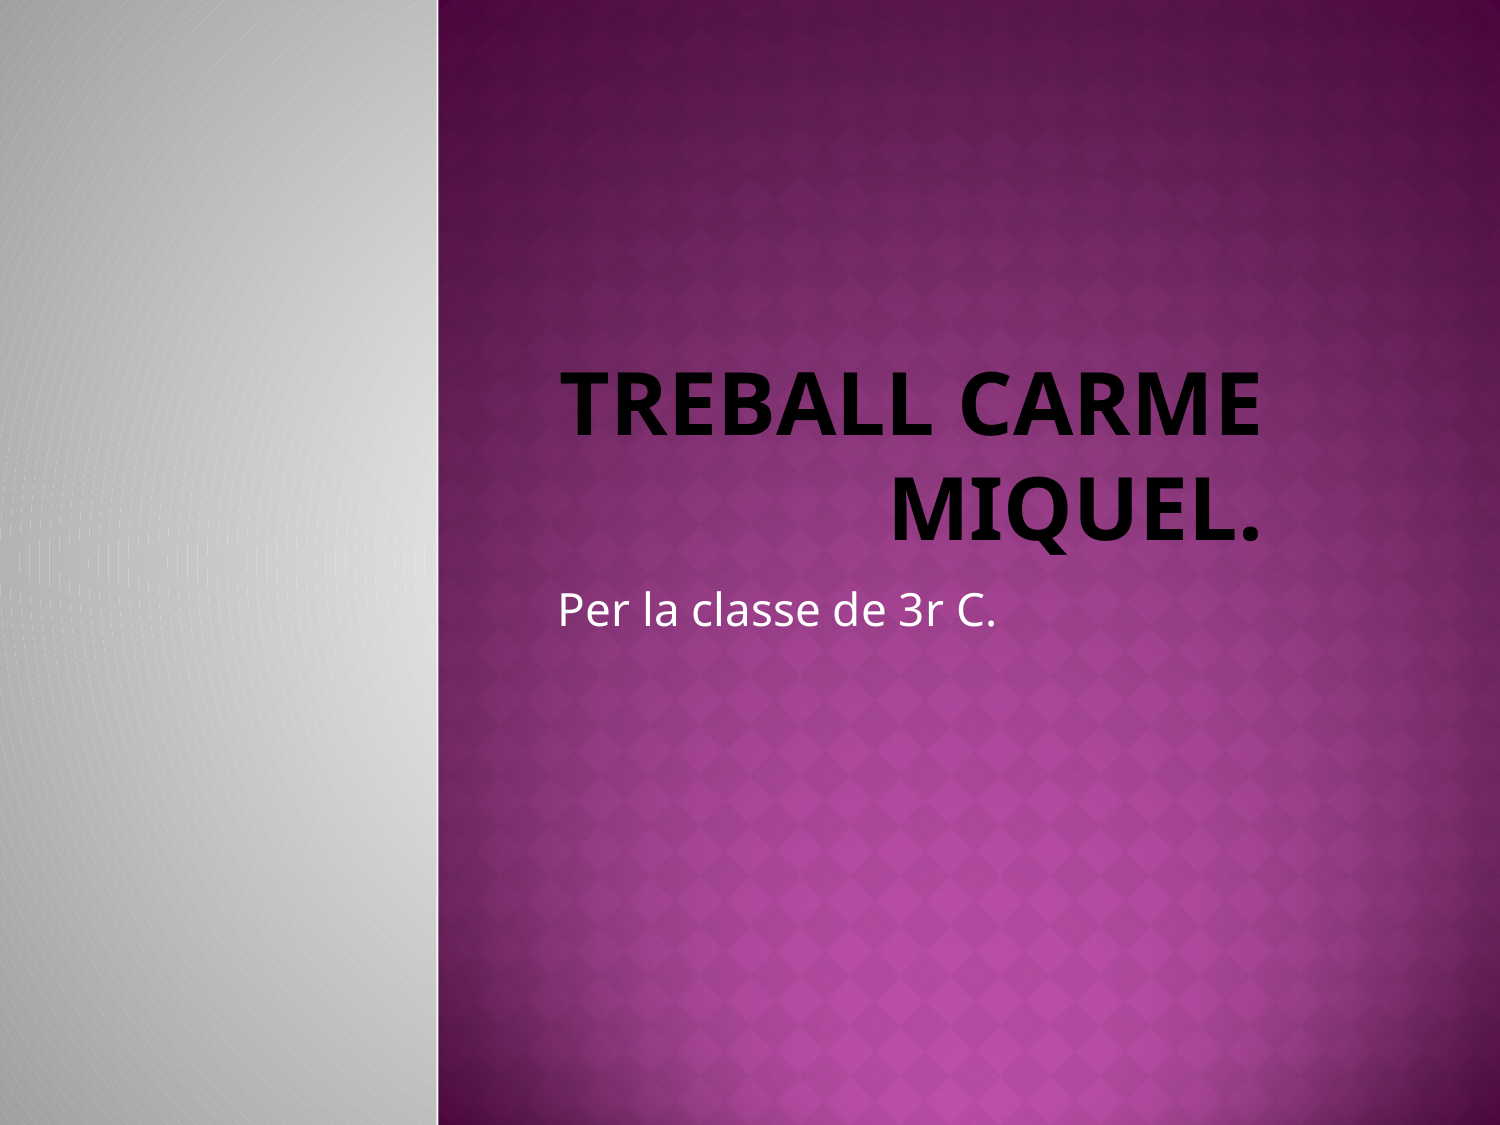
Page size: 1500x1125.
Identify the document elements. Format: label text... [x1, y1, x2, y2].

subtitle Per la classe de 3r C. [550, 580, 1390, 762]
title Treball Carme Miquel. [552, 87, 1390, 559]
